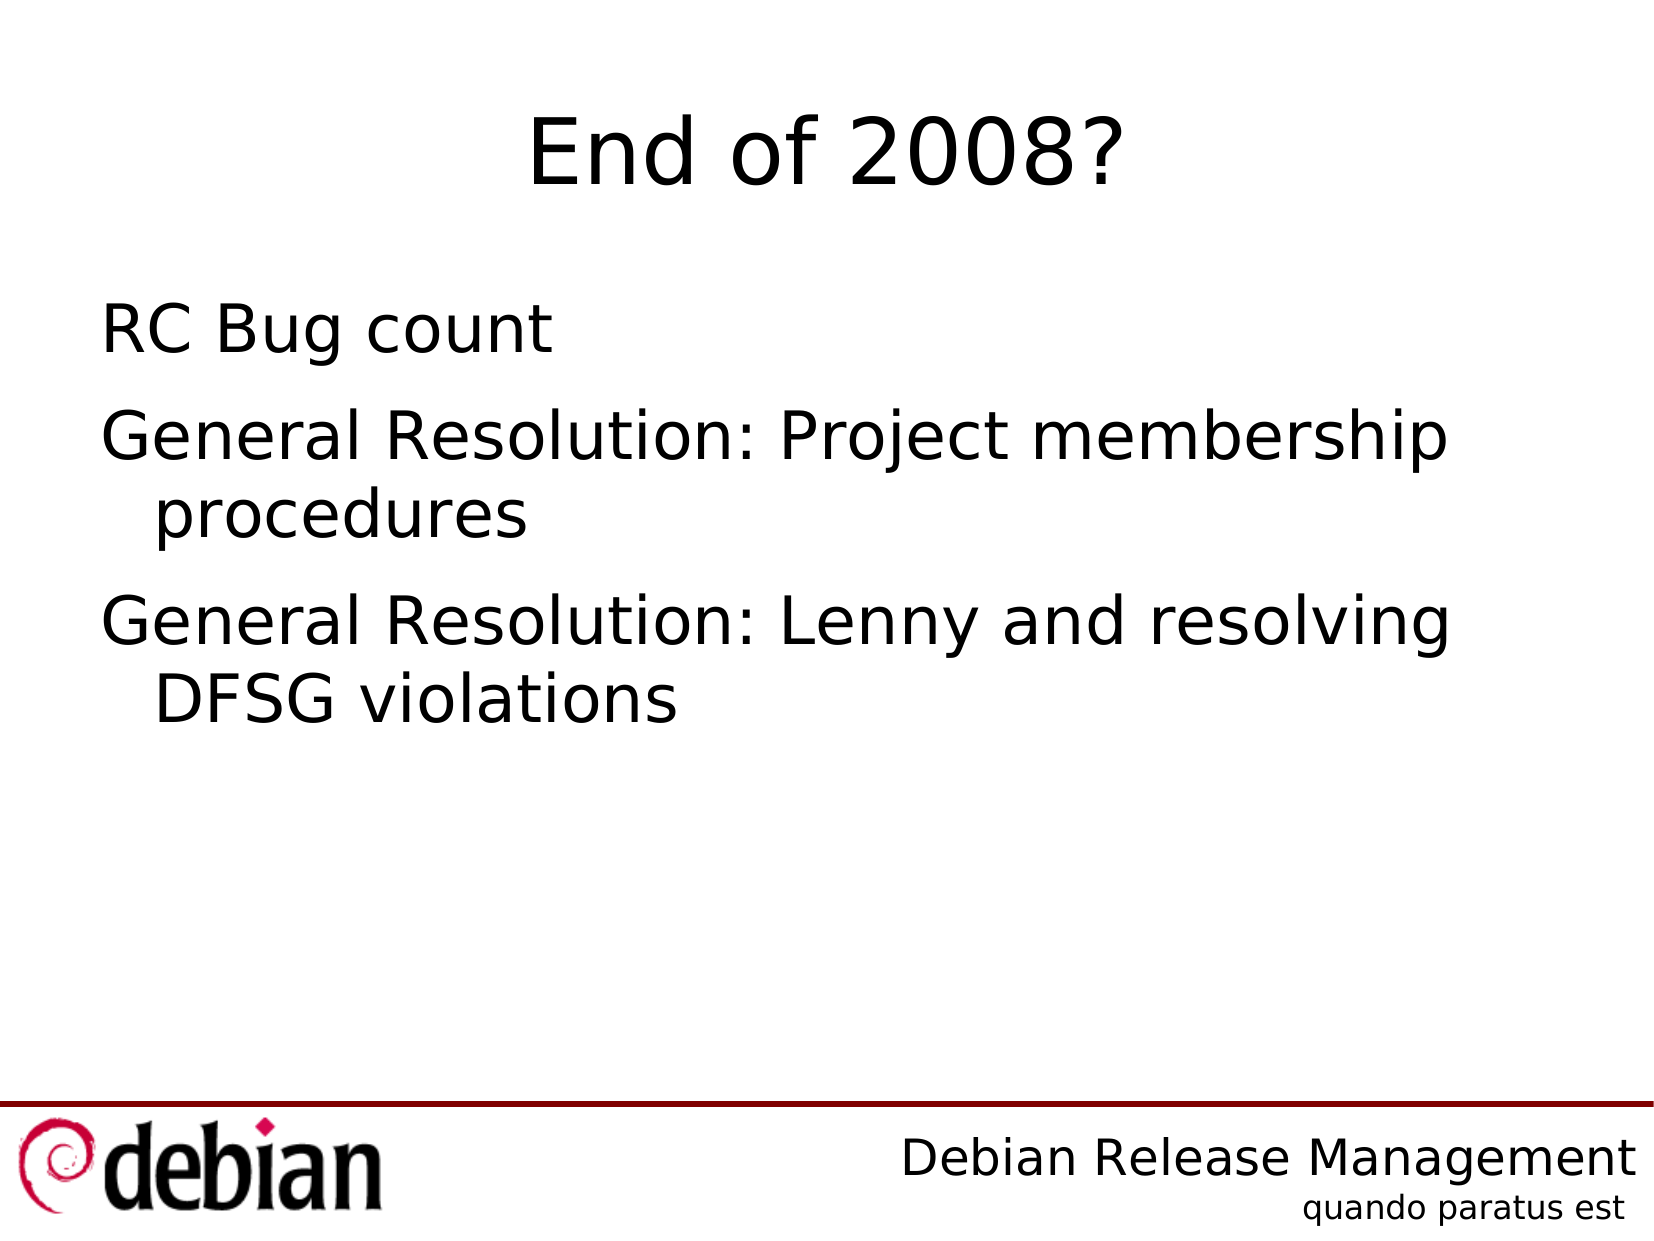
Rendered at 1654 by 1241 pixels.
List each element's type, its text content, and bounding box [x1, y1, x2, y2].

picture [16, 1110, 420, 1239]
title End of 2008? [82, 49, 1571, 257]
list RC Bug count General Resolution: Project membership procedures General Resolution: Lenny and resolving DFSG violations [82, 290, 1571, 1094]
